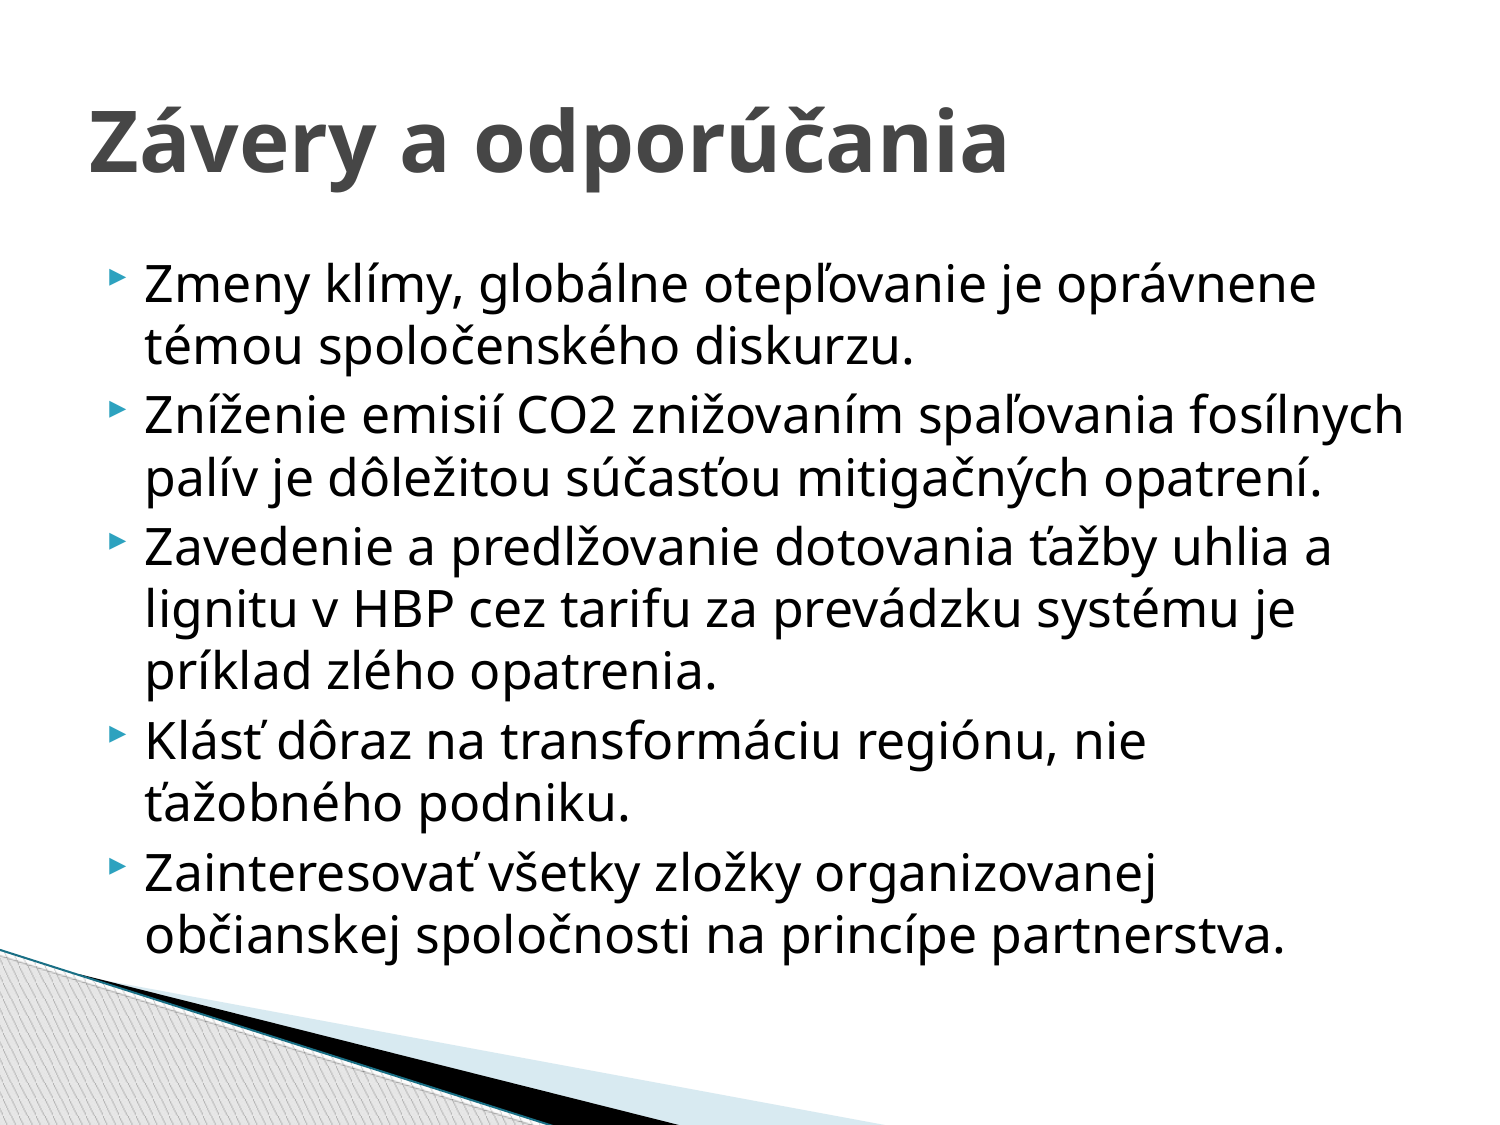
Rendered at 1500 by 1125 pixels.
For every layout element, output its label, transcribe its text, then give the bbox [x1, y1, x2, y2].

title Závery a odporúčania [75, 45, 1425, 233]
list Zmeny klímy, globálne otepľovanie je oprávnene témou spoločenského diskurzu. Zníženie emisií CO2 znižovaním spaľovania fosílnych palív je dôležitou súčasťou mitigačných opatrení. Zavedenie a predlžovanie dotovania ťažby uhlia a lignitu v HBP cez tarifu za prevádzku systému je príklad zlého opatrenia. Klásť dôraz na transformáciu regiónu, nie ťažobného podniku. Zainteresovať všetky zložky organizovanej občianskej spoločnosti na princípe partnerstva. [75, 243, 1425, 986]
